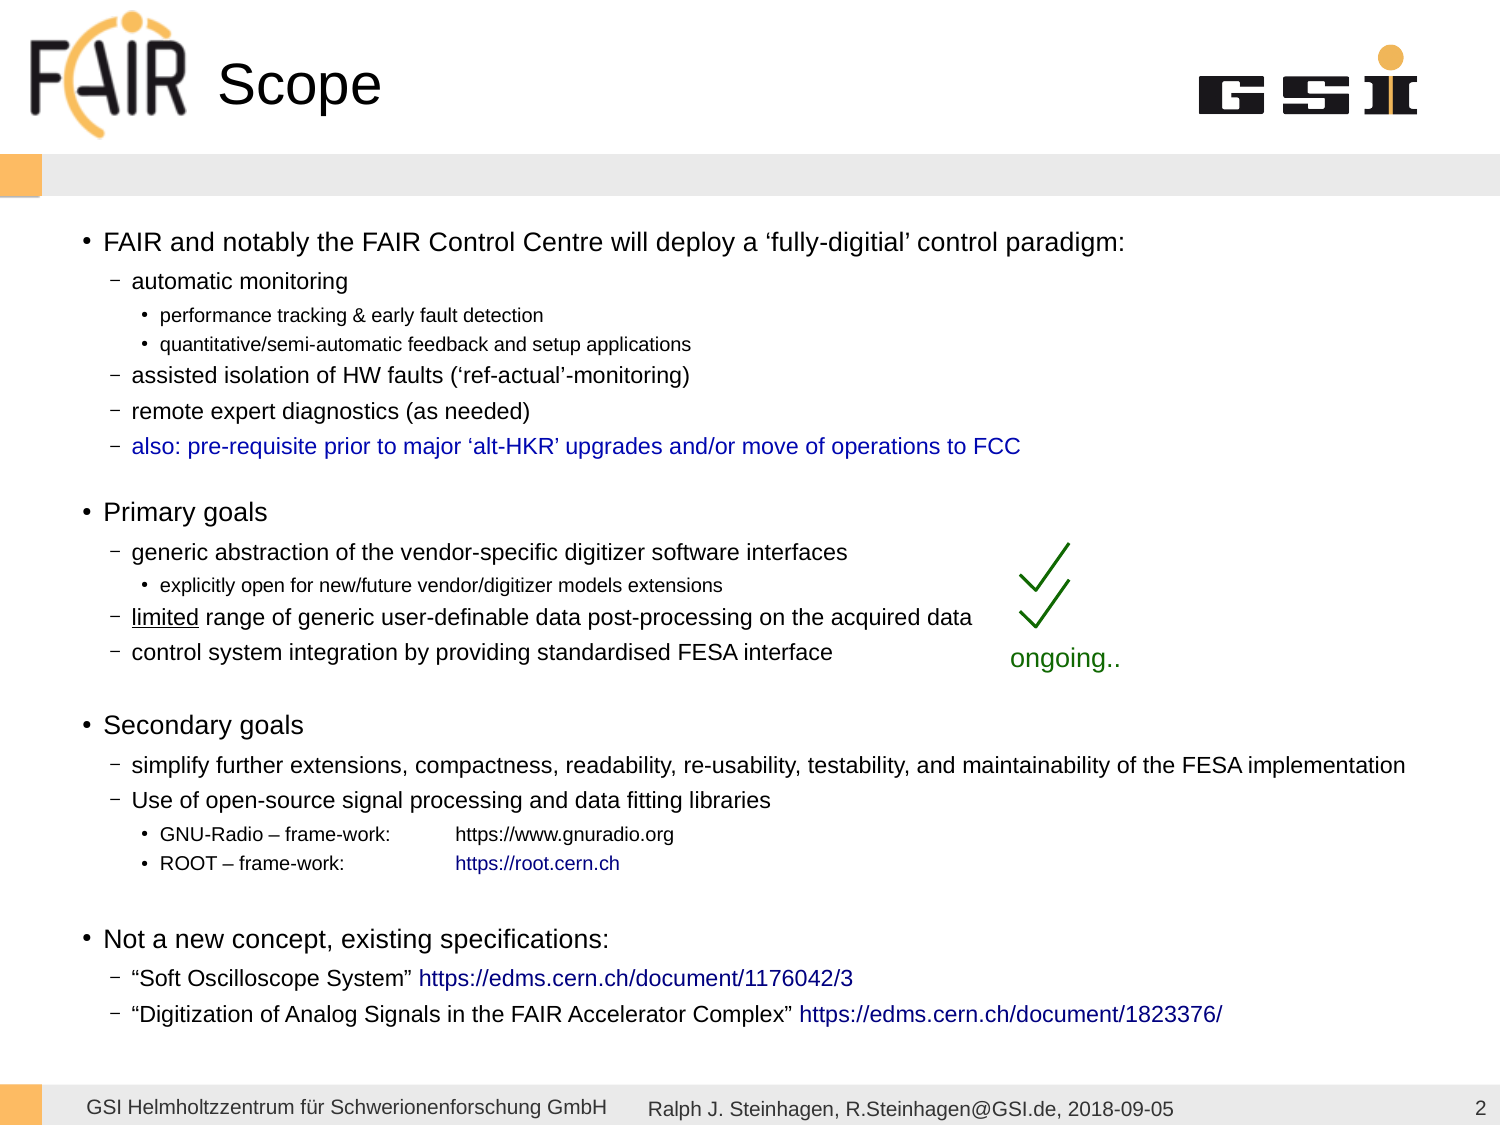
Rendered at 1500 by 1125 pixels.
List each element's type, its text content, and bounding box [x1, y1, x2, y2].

title Scope [217, 20, 1109, 147]
picture [30, 9, 187, 141]
text_box ongoing.. [995, 635, 1136, 682]
picture [1197, 42, 1419, 117]
list FAIR and notably the FAIR Control Centre will deploy a ‘fully-digitial’ control paradigm: automatic monitoring performance tracking & early fault detection quantitative/semi-automatic feedback and setup applications assisted isolation of HW faults (‘ref-actual’-monitoring) remote expert diagnostics (as needed) also: pre-requisite prior to major ‘alt-HKR’ upgrades and/or move of operations to FCC Primary goals generic abstraction of the vendor-specific digitizer software interfaces explicitly open for new/future vendor/digitizer models extensions limited range of generic user-definable data post-processing on the acquired data control system integration by providing standardised FESA interface Secondary goals simplify further extensions, compactness, readability, re-usability, testability, and maintainability of the FESA implementation Use of open-source signal processing and data fitting libraries GNU-Radio – frame-work: https://www.gnuradio.org ROOT – frame-work: https://root.cern.ch Not a new concept, existing specifications: “Soft Oscilloscope System” https://edms.cern.ch/document/1176042/3 “Digitization of Analog Signals in the FAIR Accelerator Complex” https://edms.cern.ch/document/1823376/ [75, 226, 1425, 1050]
